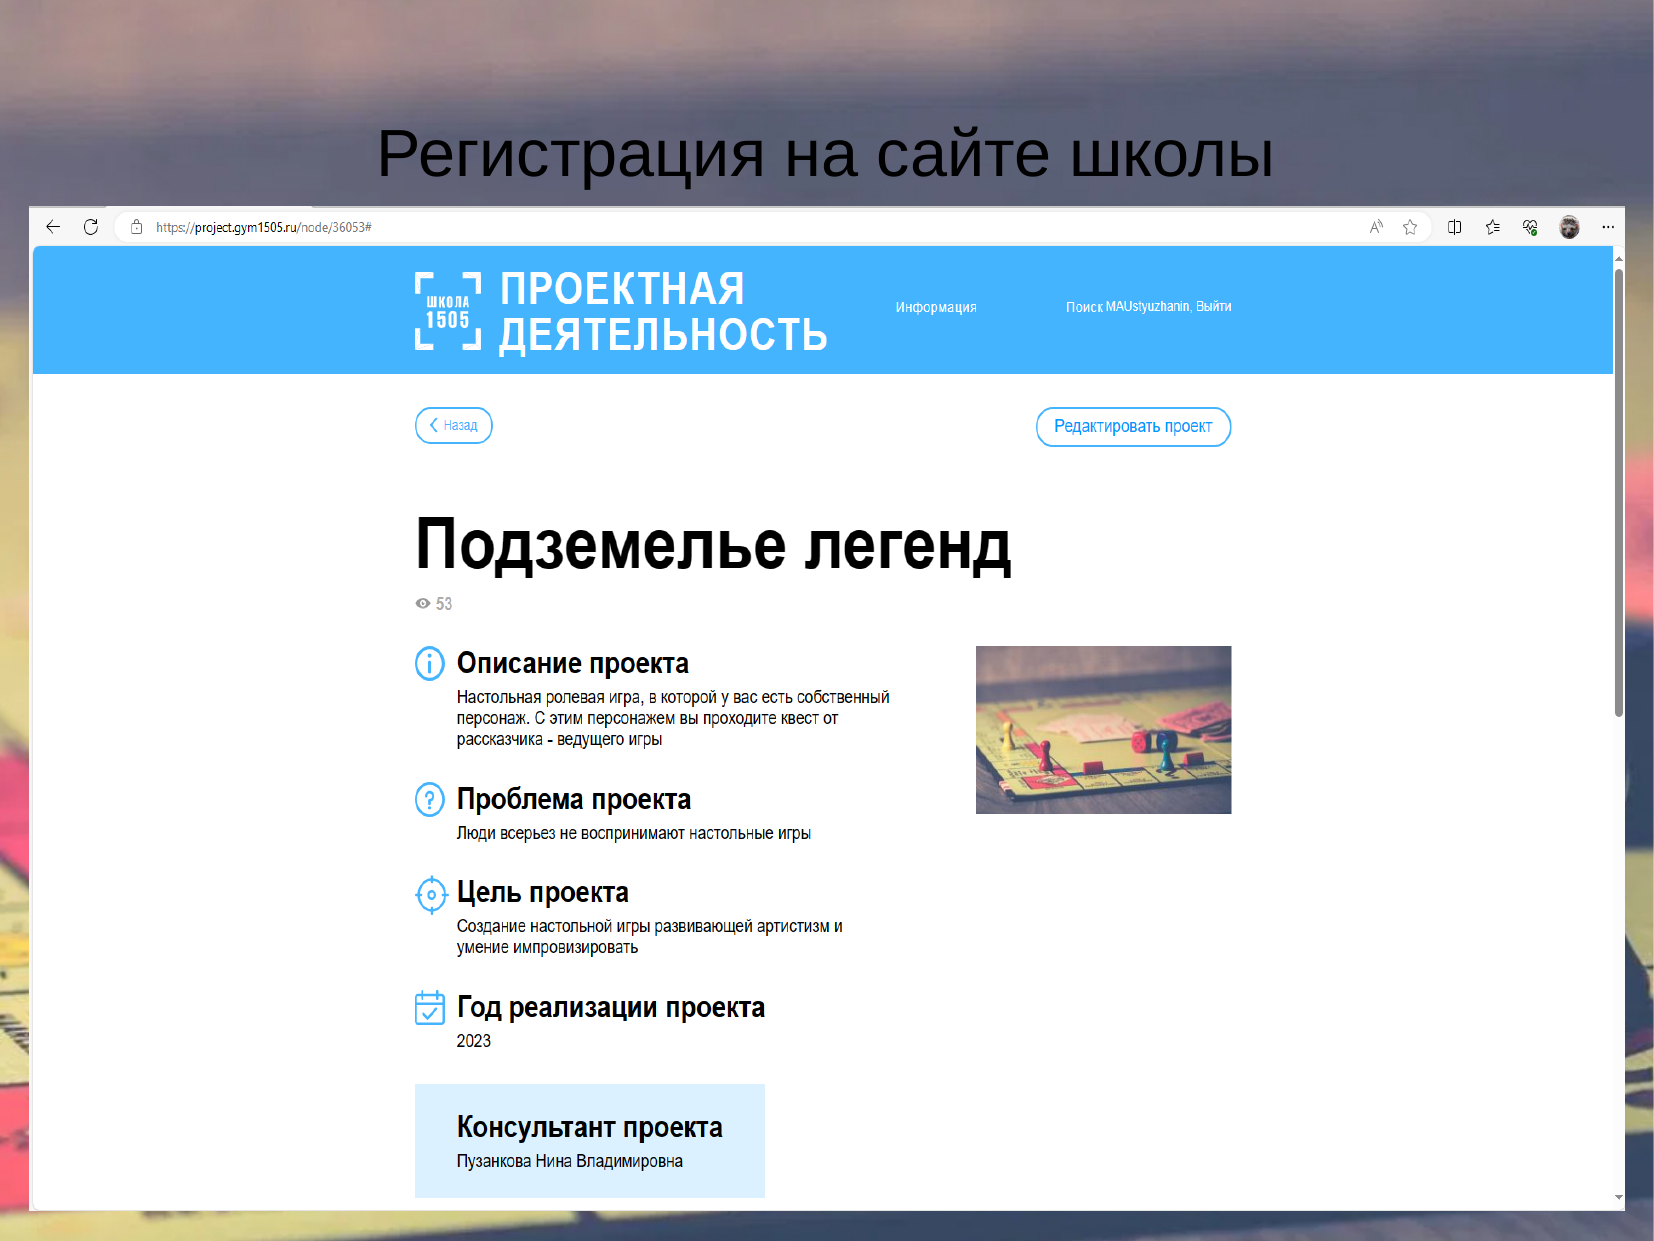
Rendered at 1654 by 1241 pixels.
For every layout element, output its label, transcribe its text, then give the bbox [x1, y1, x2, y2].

title Регистрация на сайте школы [82, 49, 1571, 206]
picture [29, 206, 1625, 1211]
text_box [0, 0, 1654, 1241]
